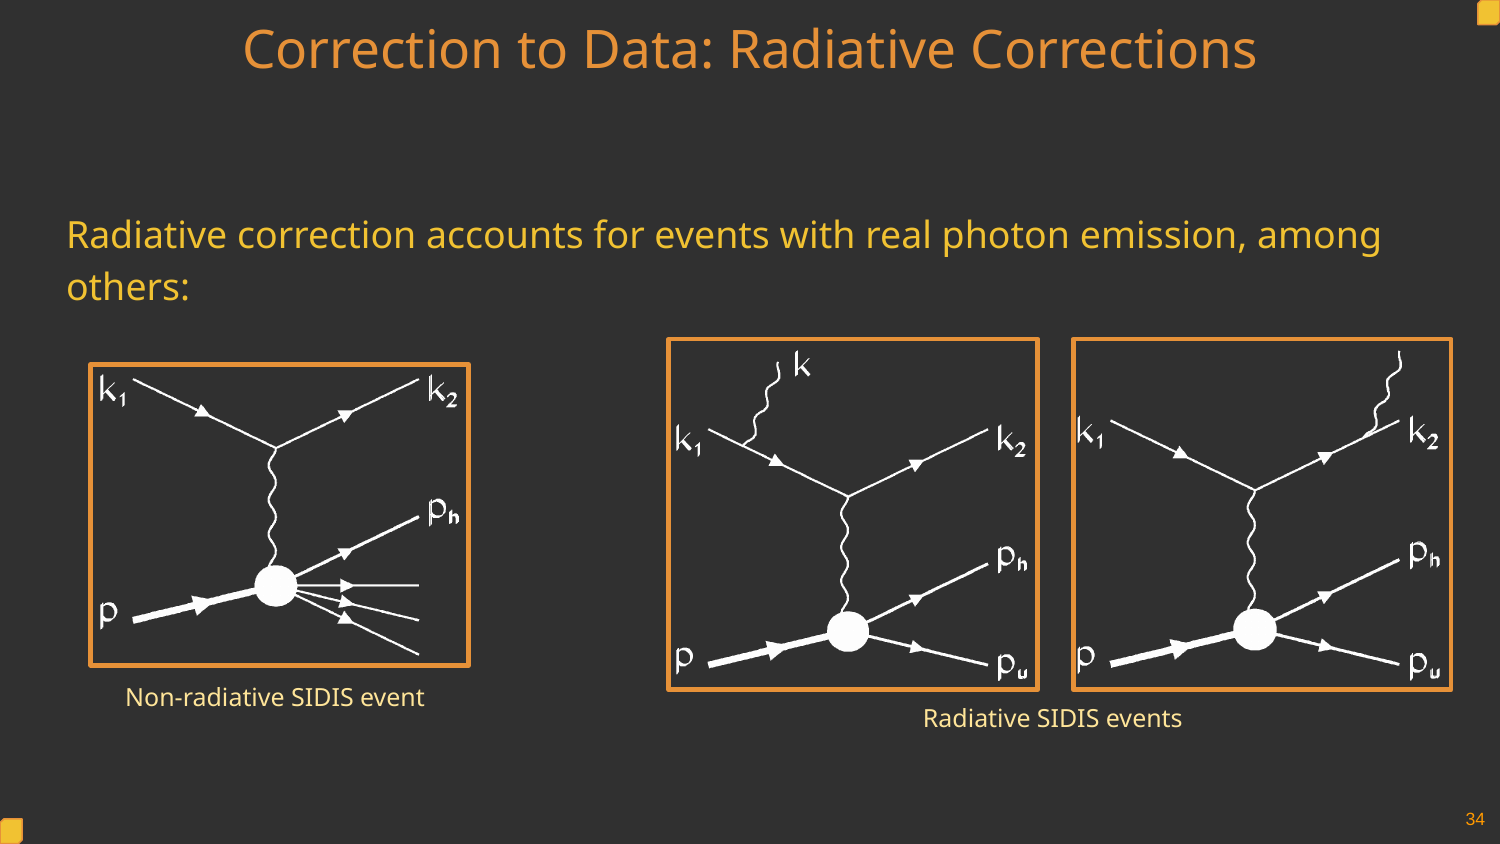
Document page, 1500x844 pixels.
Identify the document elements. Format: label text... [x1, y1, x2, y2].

picture [93, 366, 467, 664]
text_box Non-radiative SIDIS event [79, 666, 471, 727]
picture [670, 341, 1036, 688]
text_box Radiative correction accounts for events with real photon emission, among others: [51, 188, 1449, 750]
picture [1075, 341, 1449, 688]
title Correction to Data: Radiative Corrections [51, 0, 1449, 94]
slide_number <number> [1437, 792, 1500, 844]
text_box Radiative SIDIS events [857, 687, 1249, 748]
